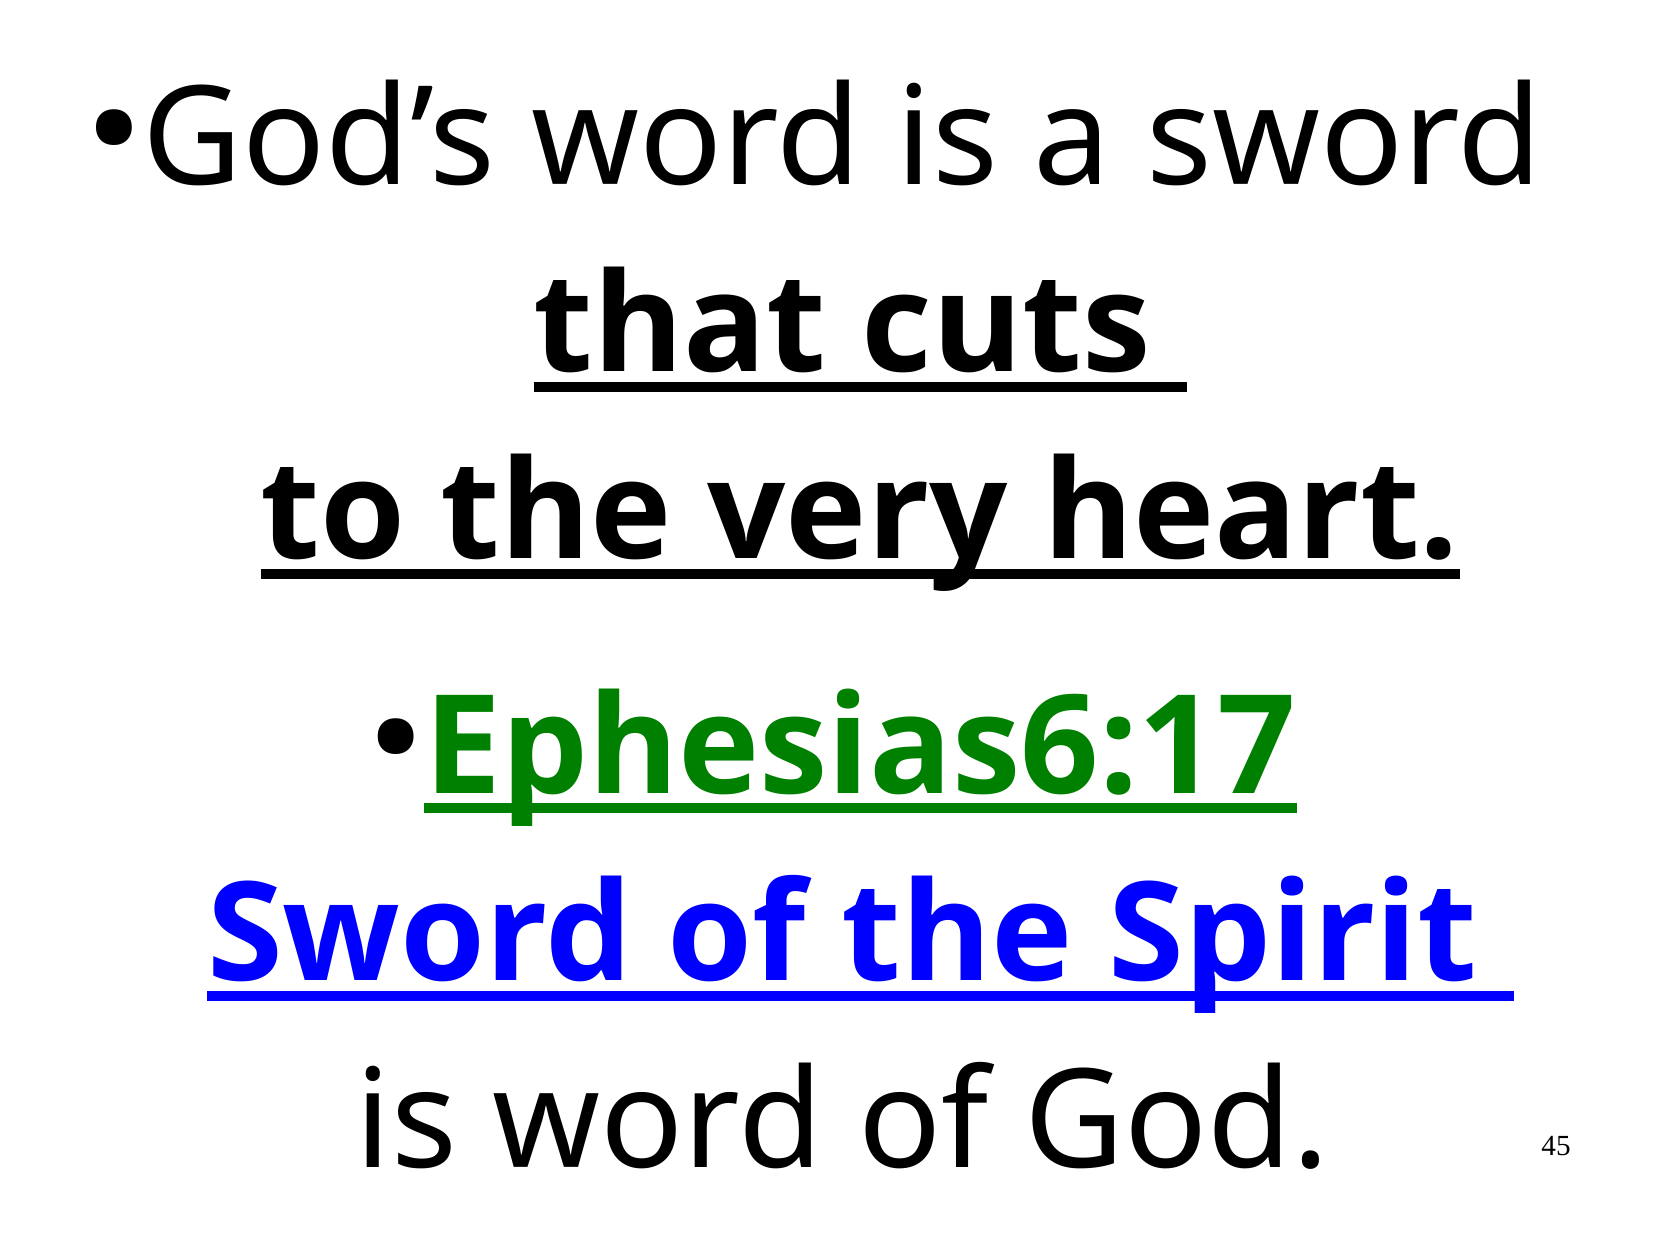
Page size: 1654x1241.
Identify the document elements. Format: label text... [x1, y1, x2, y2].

list God’s word is a sword that cuts to the very heart. Ephesias6:17 Sword of the Spirit is word of God. [37, 37, 1613, 1238]
